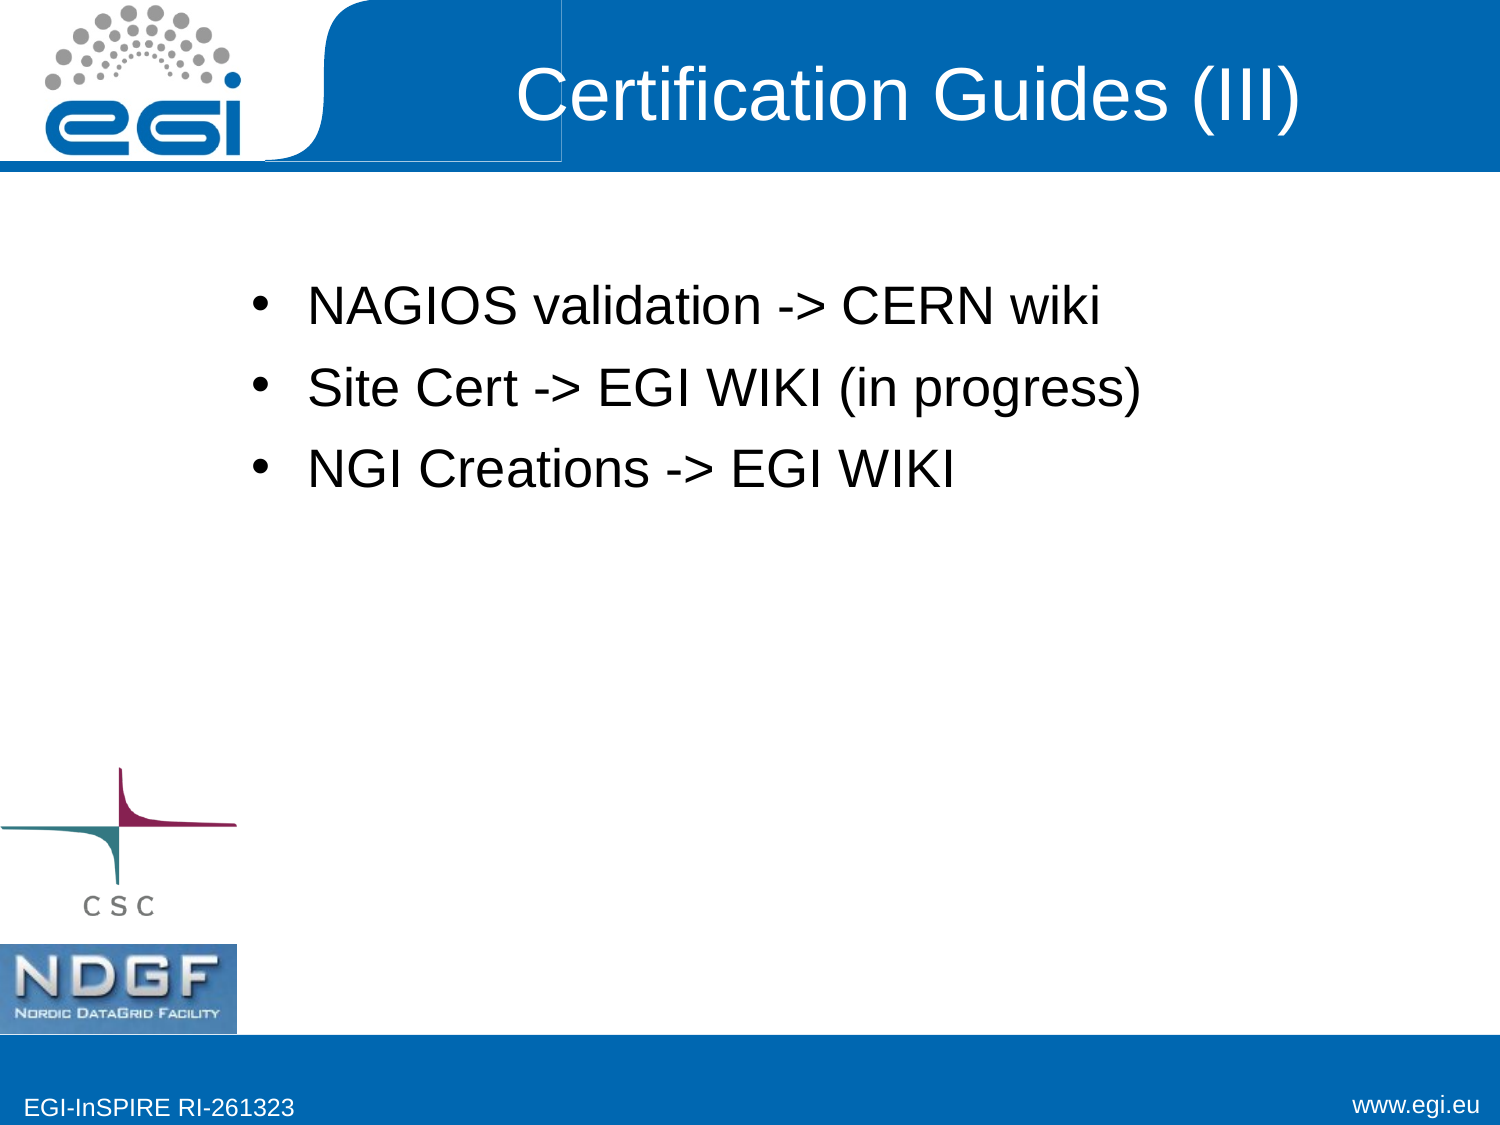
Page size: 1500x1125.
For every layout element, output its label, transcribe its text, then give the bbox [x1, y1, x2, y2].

list NAGIOS validation -> CERN wiki Site Cert -> EGI WIKI (in progress) NGI Creations -> EGI WIKI [236, 262, 1426, 1006]
picture [0, 0, 265, 161]
picture [0, 767, 236, 916]
title Certification Guides (III) [348, 0, 1471, 208]
picture [0, 944, 237, 1034]
